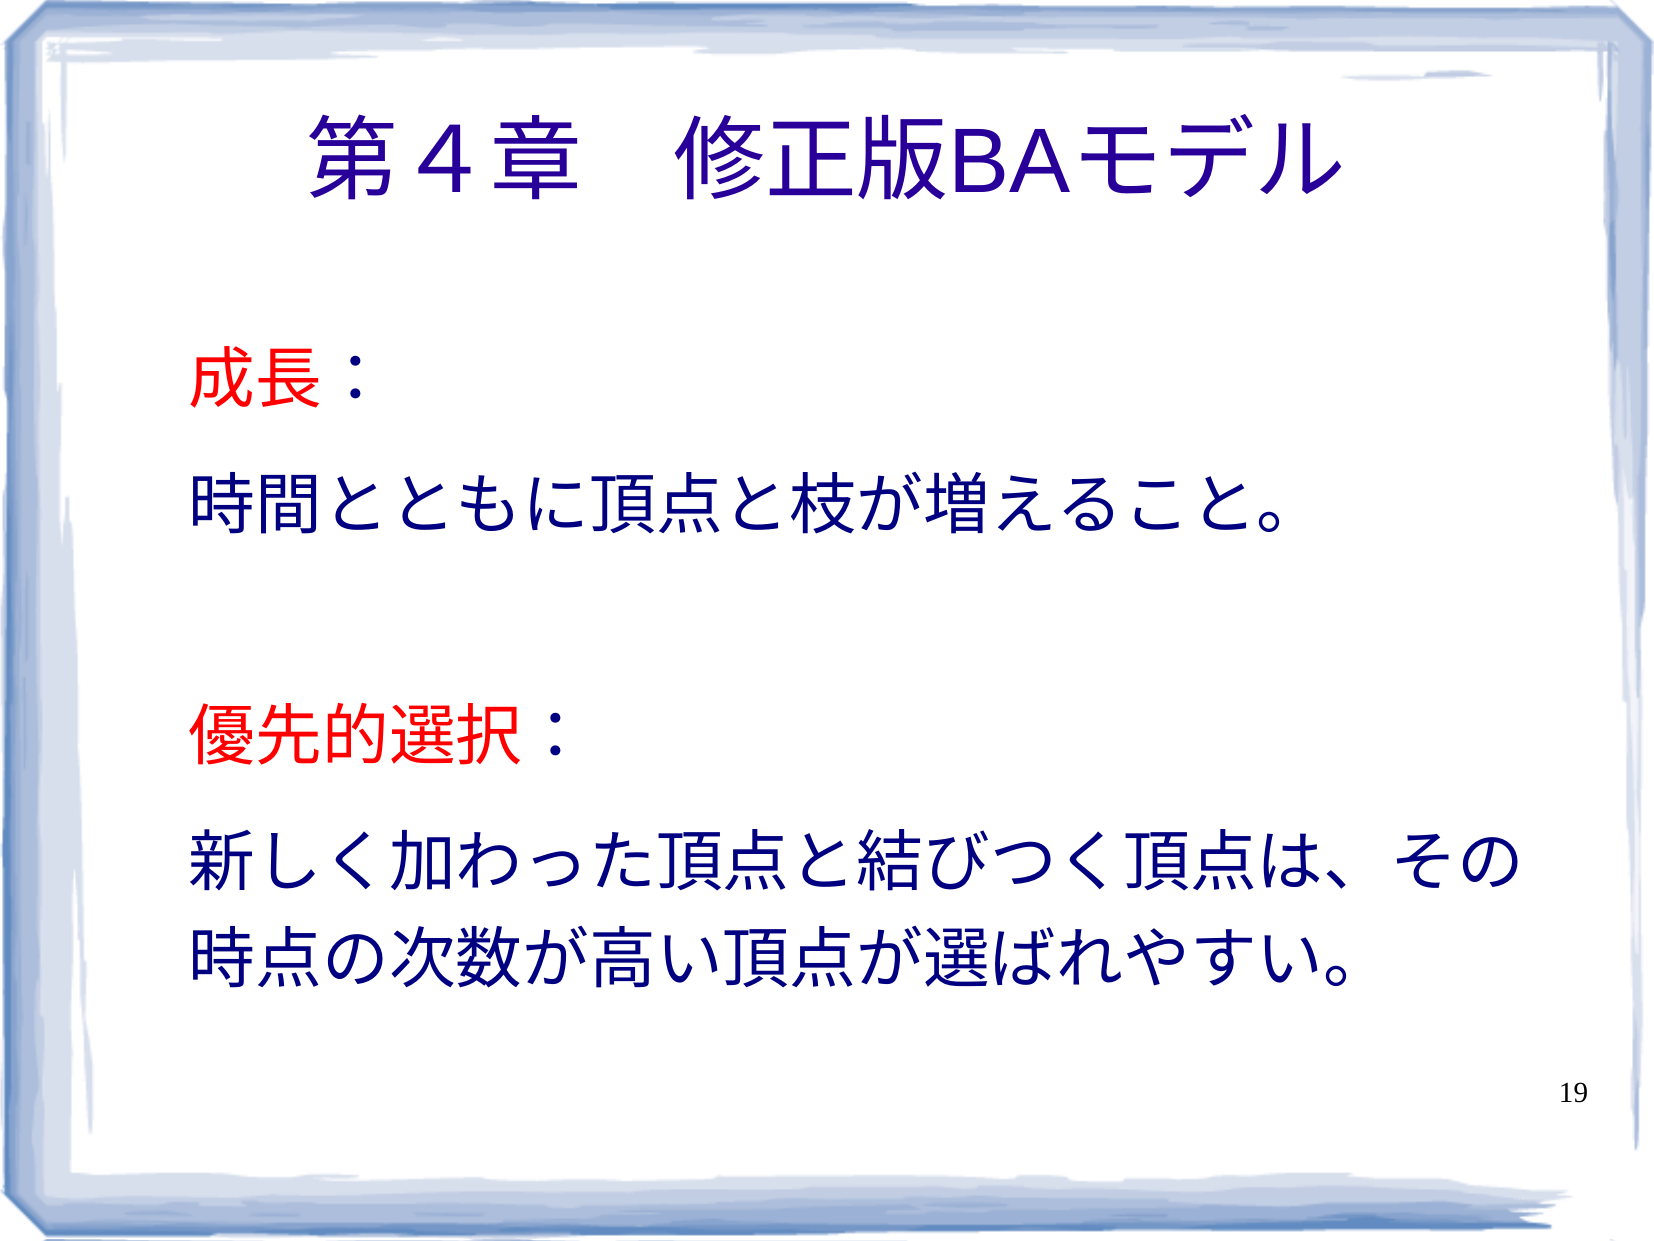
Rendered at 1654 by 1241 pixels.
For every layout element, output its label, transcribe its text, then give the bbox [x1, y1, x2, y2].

title 第４章 修正版BAモデル [82, 49, 1571, 257]
list 成長： 時間とともに頂点と枝が増えること。 優先的選択： 新しく加わった頂点と結びつく頂点は、その時点の次数が高い頂点が選ばれやすい。 [118, 324, 1571, 1045]
picture [0, 0, 1654, 1241]
